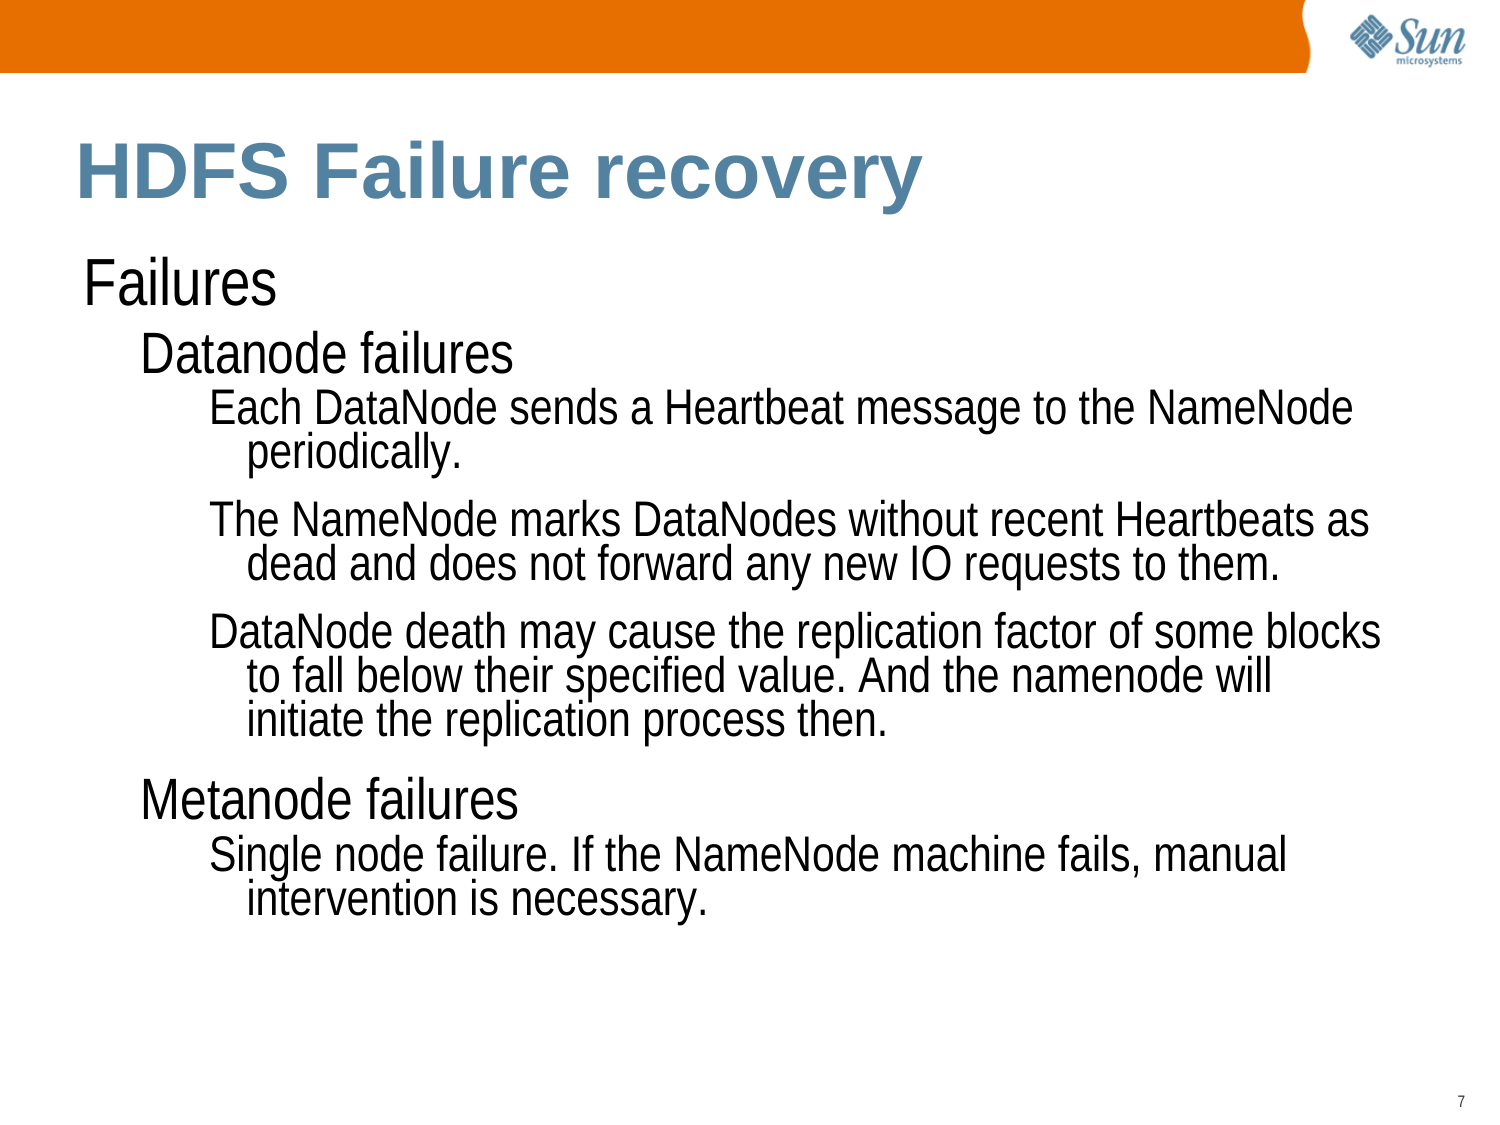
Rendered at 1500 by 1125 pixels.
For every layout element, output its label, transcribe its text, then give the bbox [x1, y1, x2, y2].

picture [0, 0, 1500, 73]
list Failures Datanode failures Each DataNode sends a Heartbeat message to the NameNode periodically. The NameNode marks DataNodes without recent Heartbeats as dead and does not forward any new IO requests to them. DataNode death may cause the replication factor of some blocks to fall below their specified value. And the namenode will initiate the replication process then. Metanode failures Single node failure. If the NameNode machine fails, manual intervention is necessary. [64, 258, 1401, 1125]
title HDFS Failure recovery [75, 122, 1437, 243]
